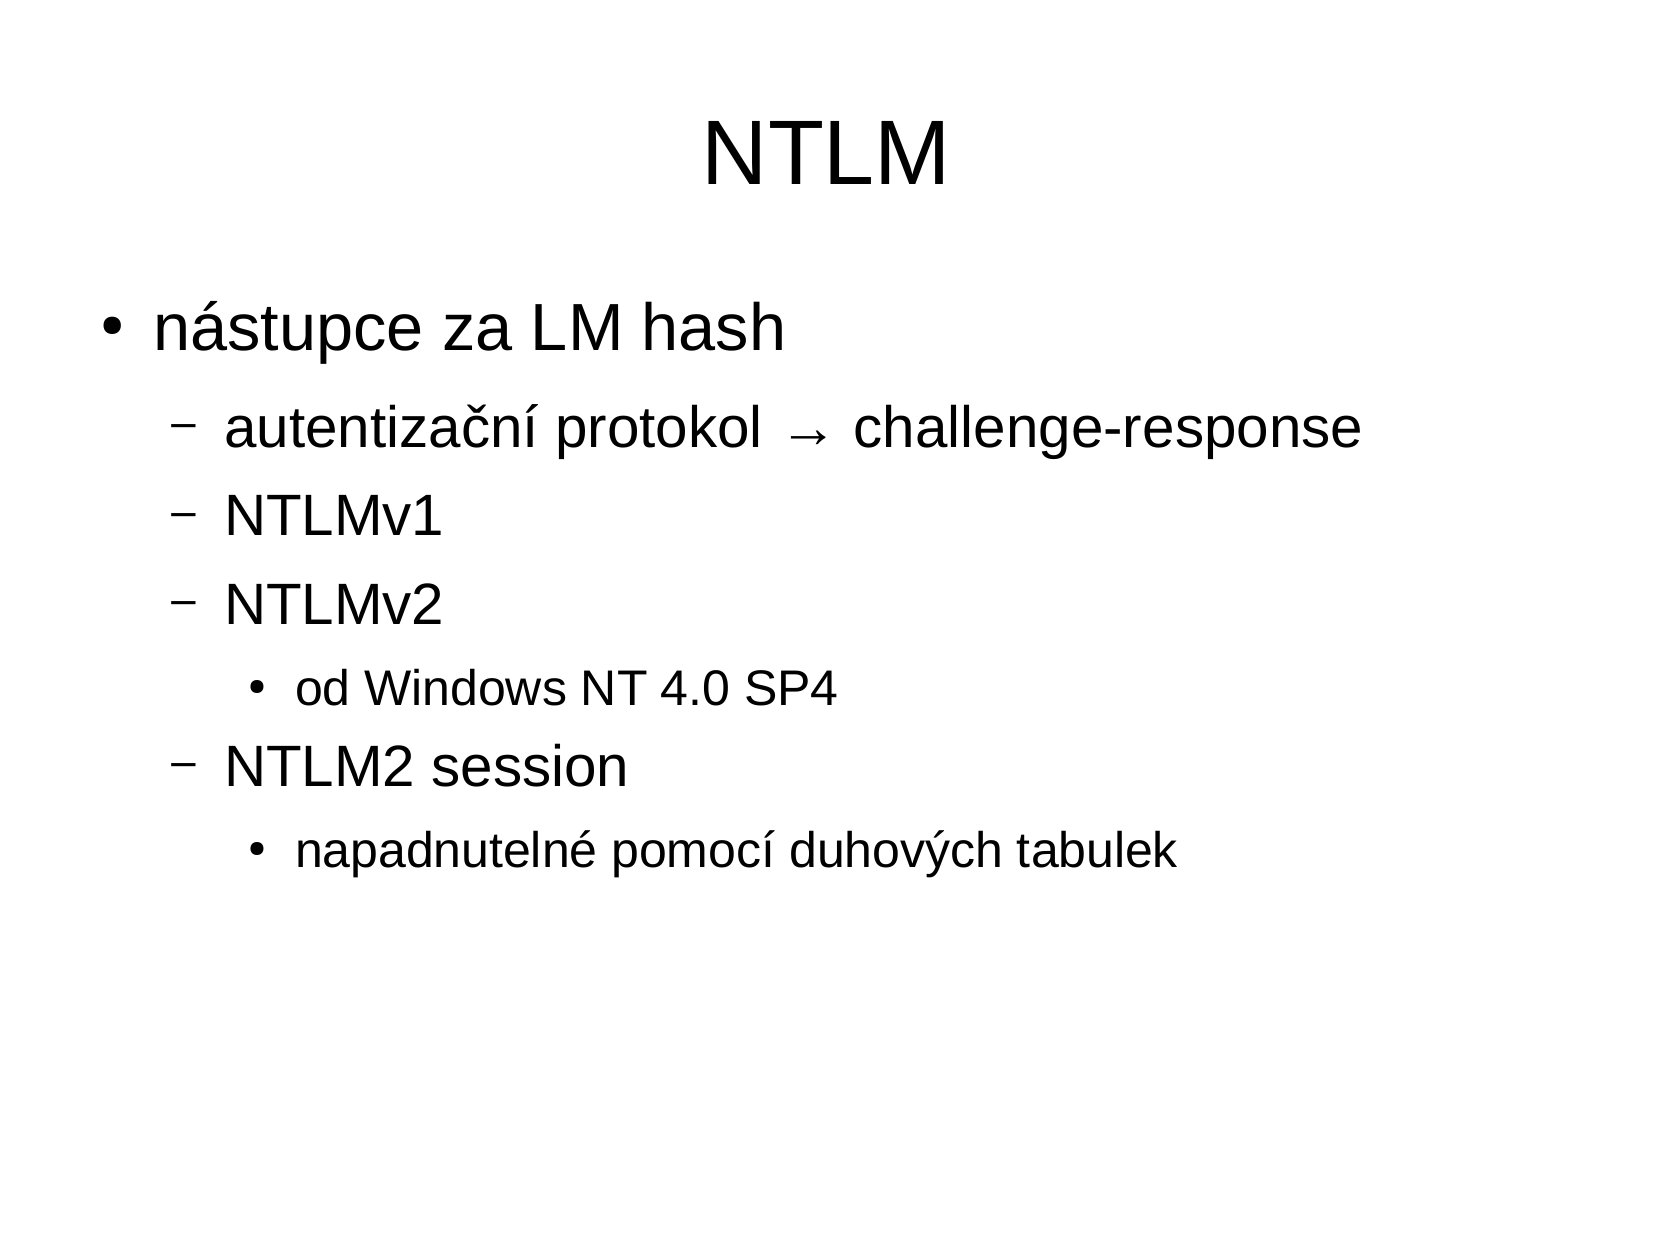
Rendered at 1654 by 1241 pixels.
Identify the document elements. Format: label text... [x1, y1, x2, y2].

list nástupce za LM hash autentizační protokol → challenge-response NTLMv1 NTLMv2 od Windows NT 4.0 SP4 NTLM2 session napadnutelné pomocí duhových tabulek [82, 290, 1571, 1010]
title NTLM [82, 49, 1571, 257]
